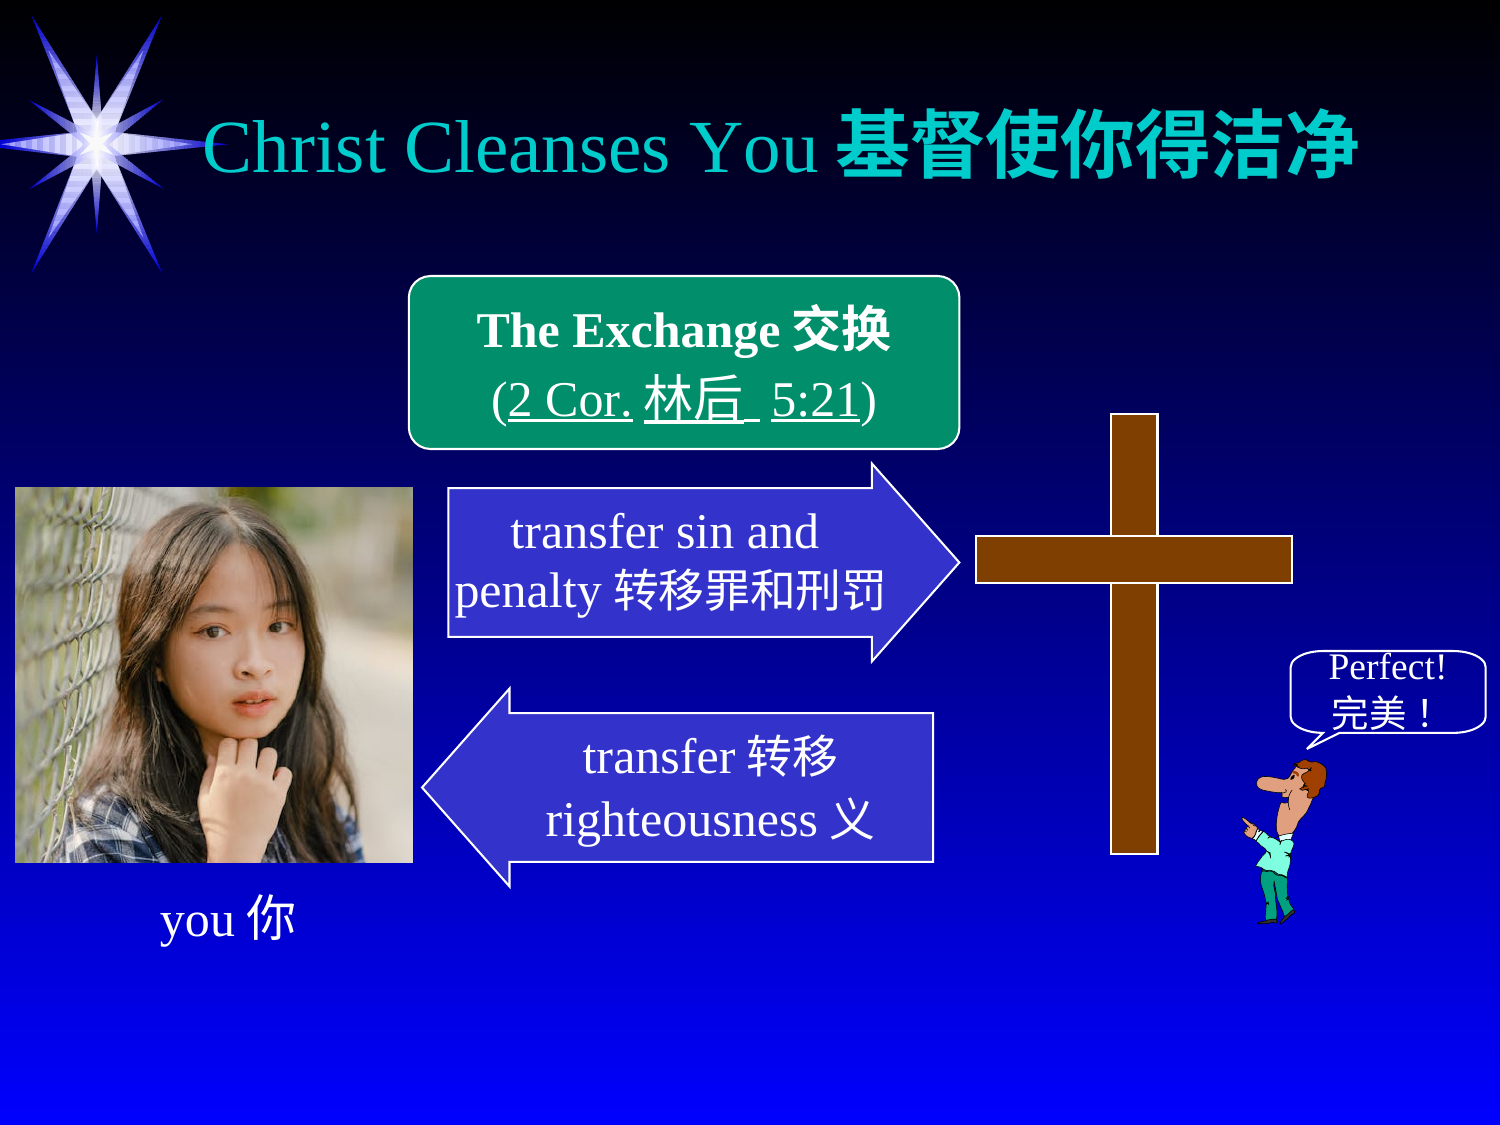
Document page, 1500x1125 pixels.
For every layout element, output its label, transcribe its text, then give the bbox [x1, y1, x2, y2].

picture [15, 487, 413, 863]
text_box transfer sin and penalty转移罪和刑罚 [448, 463, 960, 662]
text_box The Exchange交换 (2 Cor.林后 5:21) [408, 276, 960, 449]
text_box you你 [144, 874, 382, 959]
text_box Perfect! 完美！ [1290, 651, 1486, 749]
title Christ Cleanses You基督使你得洁净 [187, 81, 1435, 207]
text_box transfer转移 righteousness义 [422, 688, 934, 887]
text_box [976, 413, 1293, 854]
chart [1241, 759, 1328, 925]
